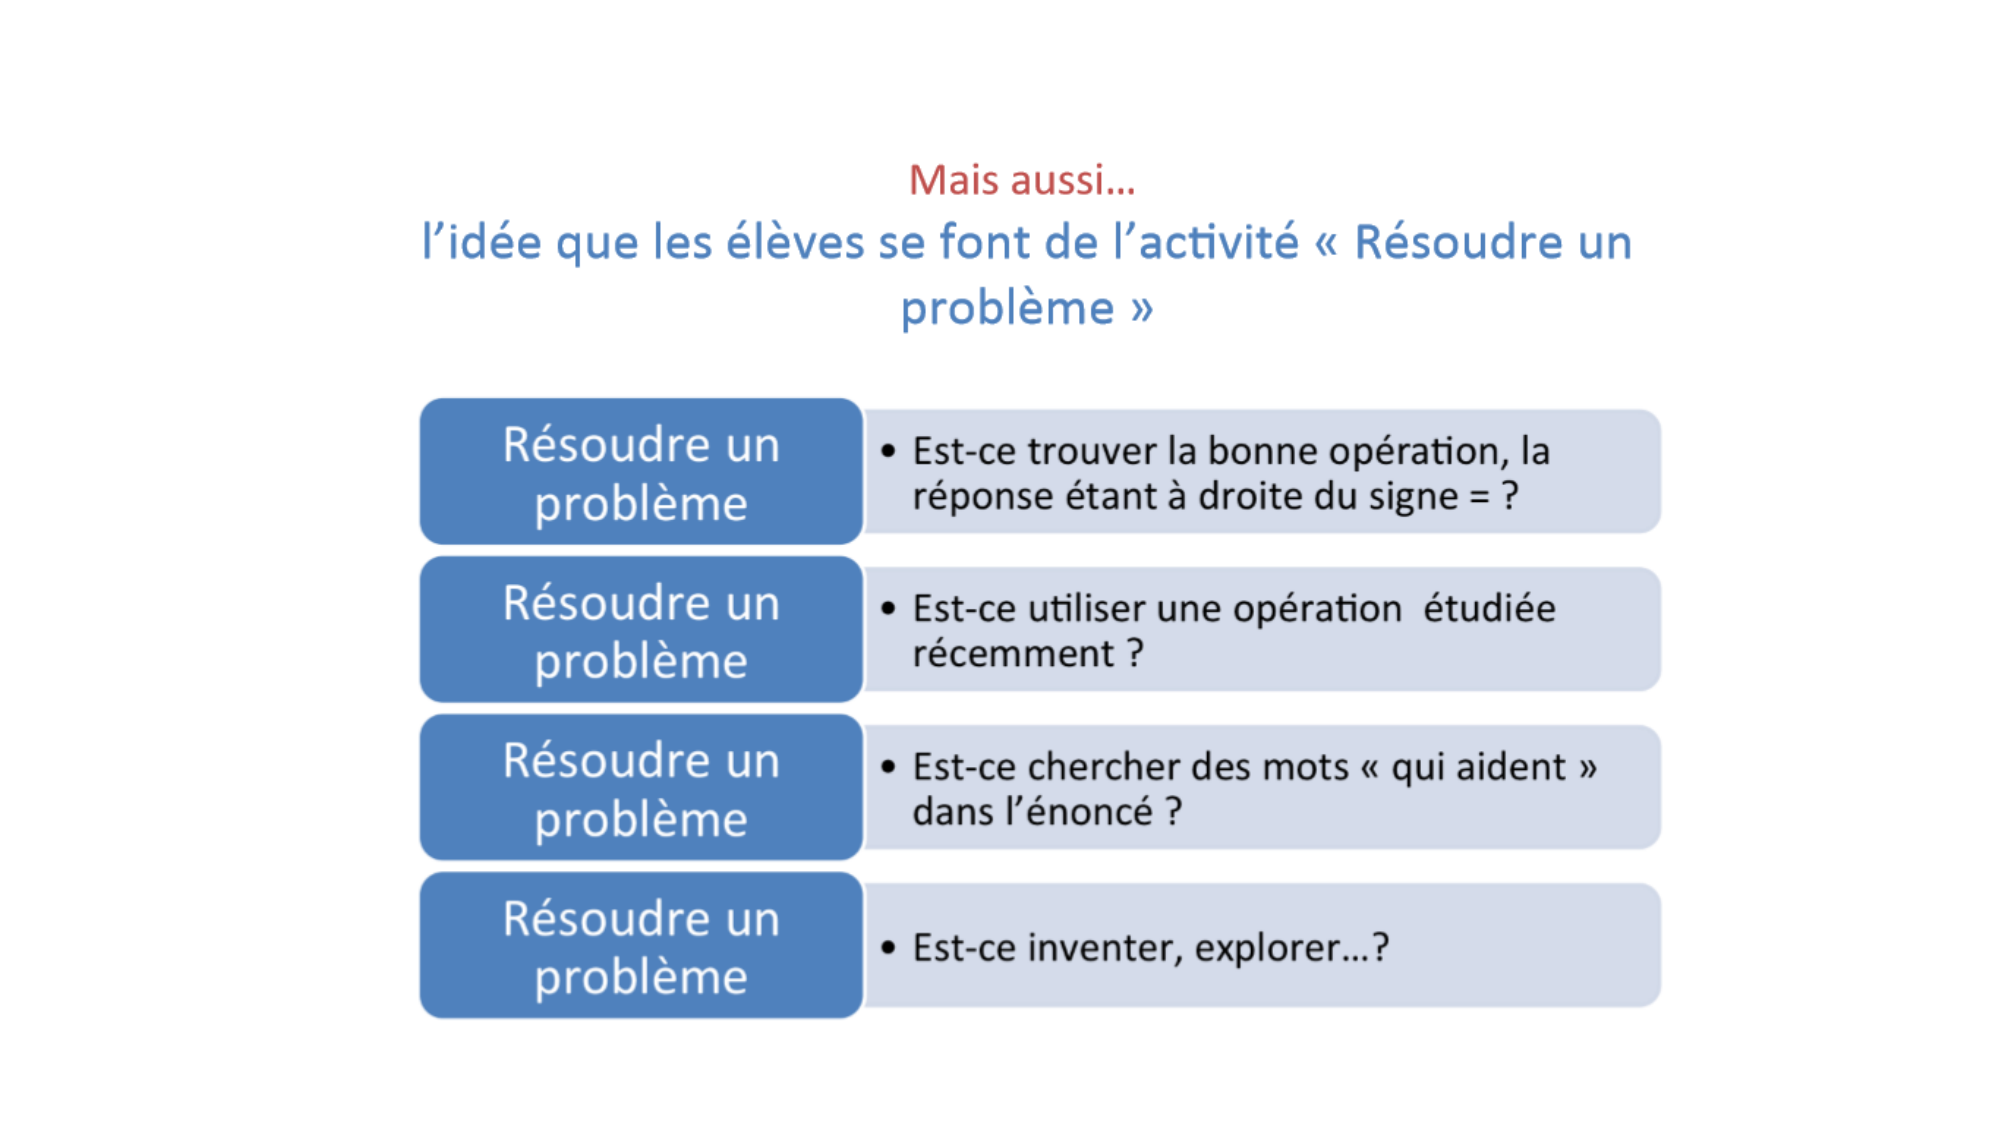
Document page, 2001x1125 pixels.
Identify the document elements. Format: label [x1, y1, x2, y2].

picture [304, 124, 1693, 1029]
